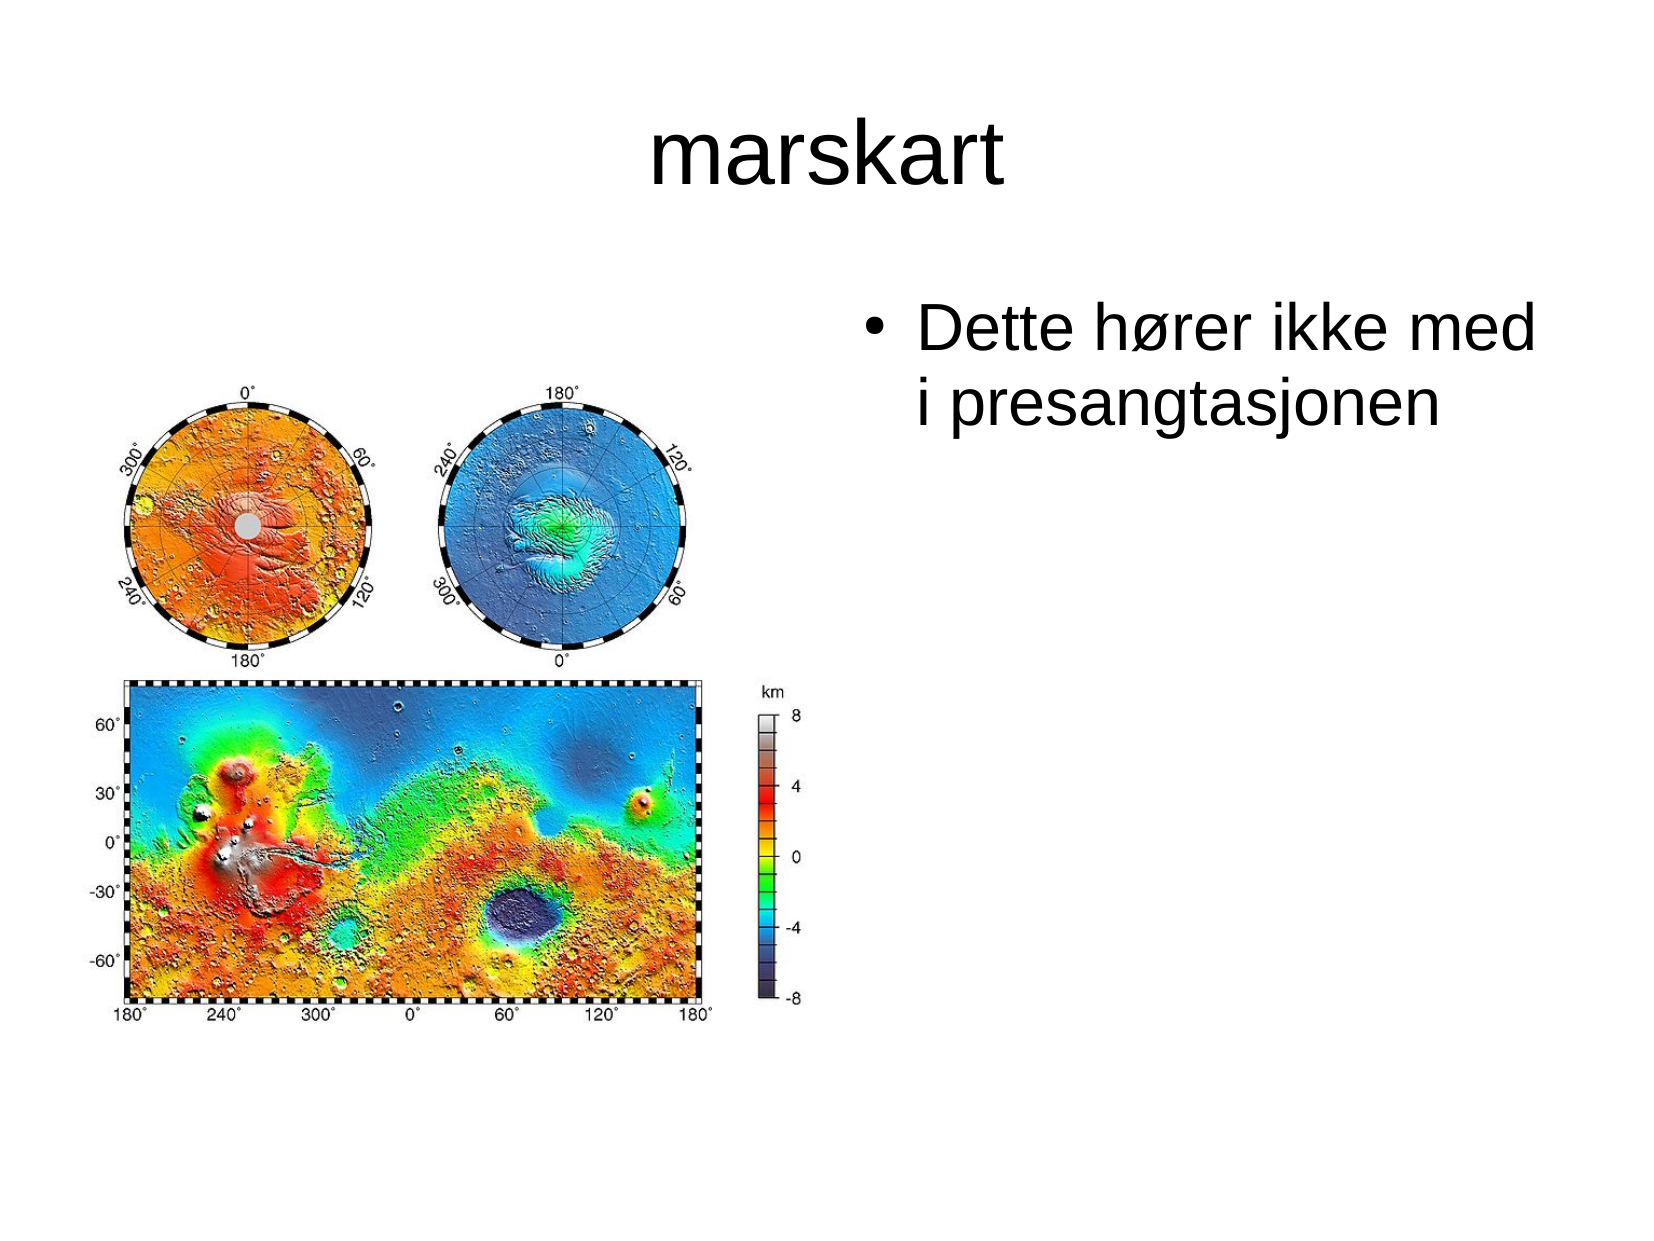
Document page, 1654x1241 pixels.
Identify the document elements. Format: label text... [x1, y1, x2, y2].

picture [82, 376, 809, 1023]
list Dette hører ikke med i presangtasjonen [845, 290, 1572, 1094]
title marskart [82, 56, 1571, 250]
